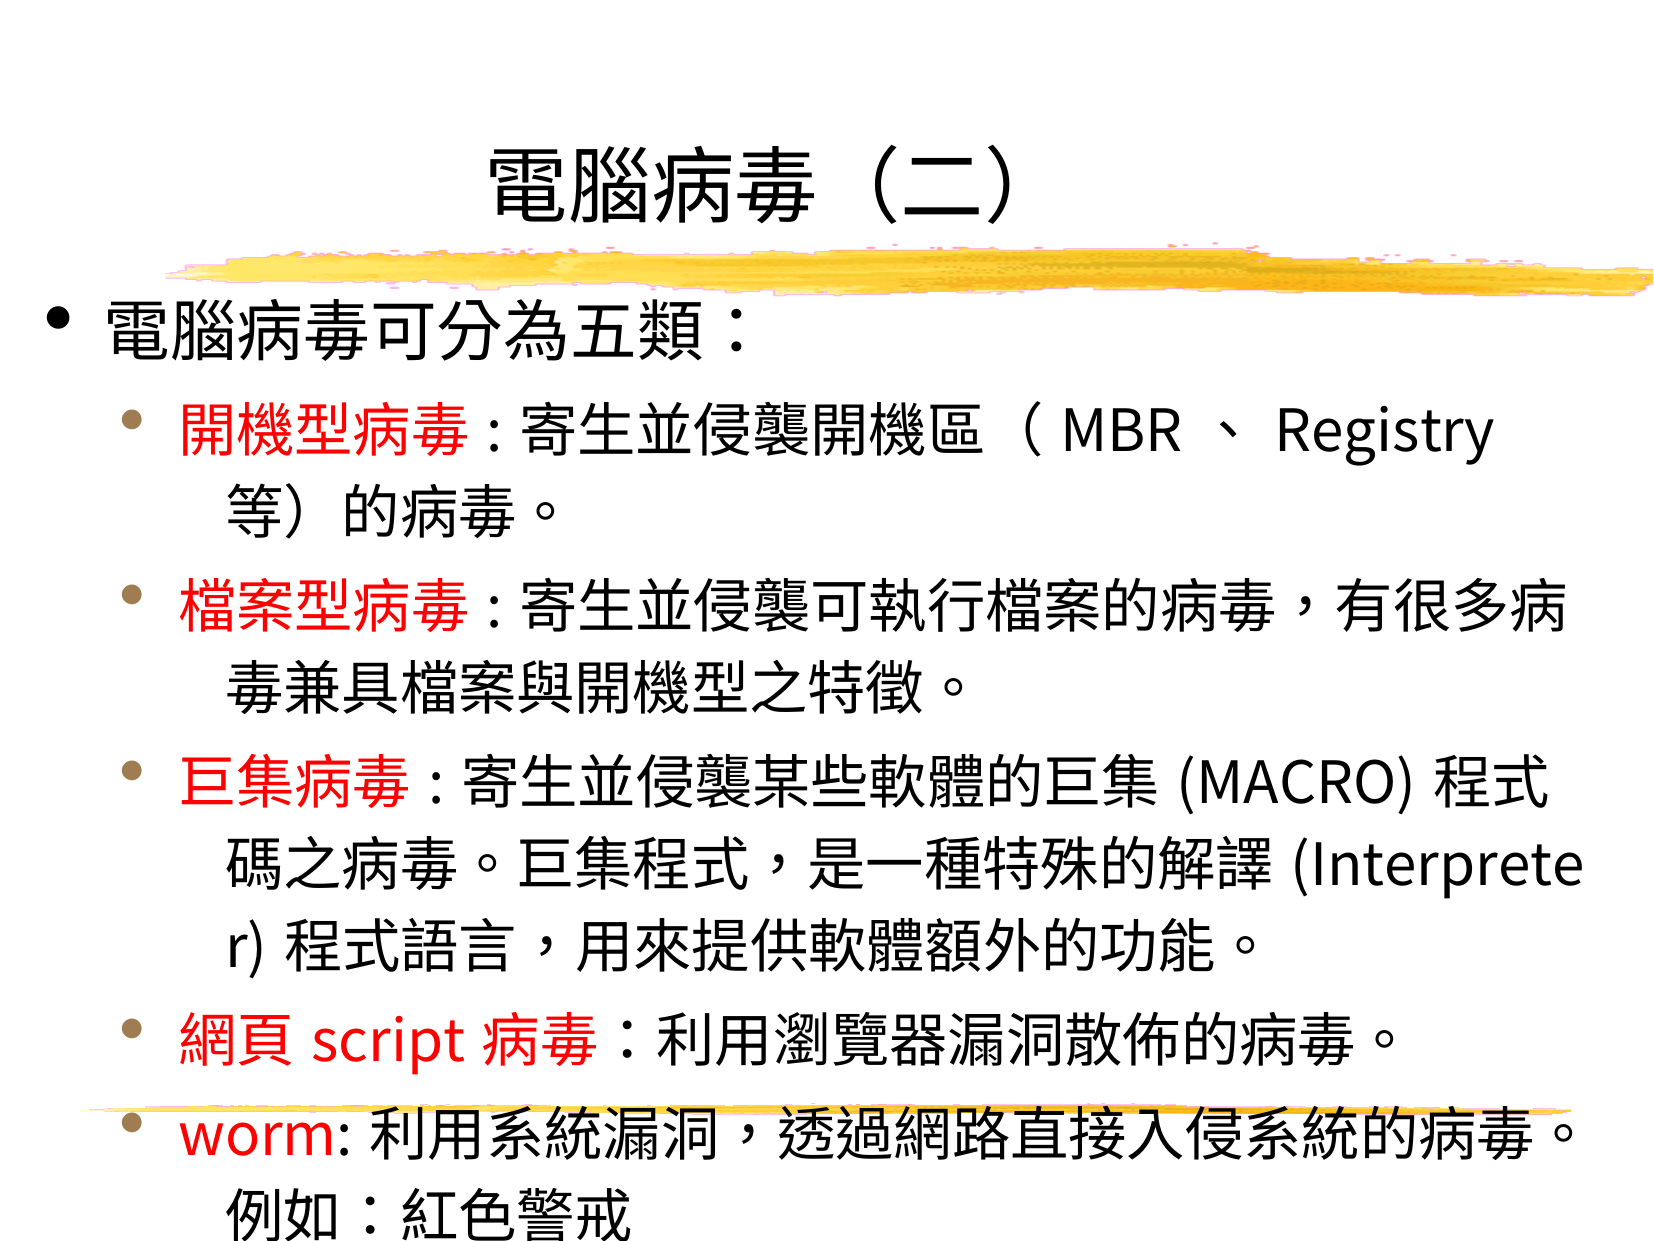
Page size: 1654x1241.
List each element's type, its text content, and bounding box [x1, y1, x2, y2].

title 電腦病毒（二） [73, 41, 1479, 249]
picture [165, 237, 1654, 308]
list 電腦病毒可分為五類： 開機型病毒:寄生並侵襲開機區（MBR、Registry等）的病毒。 檔案型病毒:寄生並侵襲可執行檔案的病毒，有很多病毒兼具檔案與開機型之特徵。 巨集病毒:寄生並侵襲某些軟體的巨集(MACRO)程式碼之病毒。巨集程式，是一種特殊的解譯(Interpreter)程式語言，用來提供軟體額外的功能。 網頁script病毒：利用瀏覽器漏洞散佈的病毒。 worm:利用系統漏洞，透過網路直接入侵系統的病毒。例如：紅色警戒 最近的病毒大都利用電子郵件或網頁配合社交工程（人性弱點）來傳播。 [32, 272, 1615, 1141]
